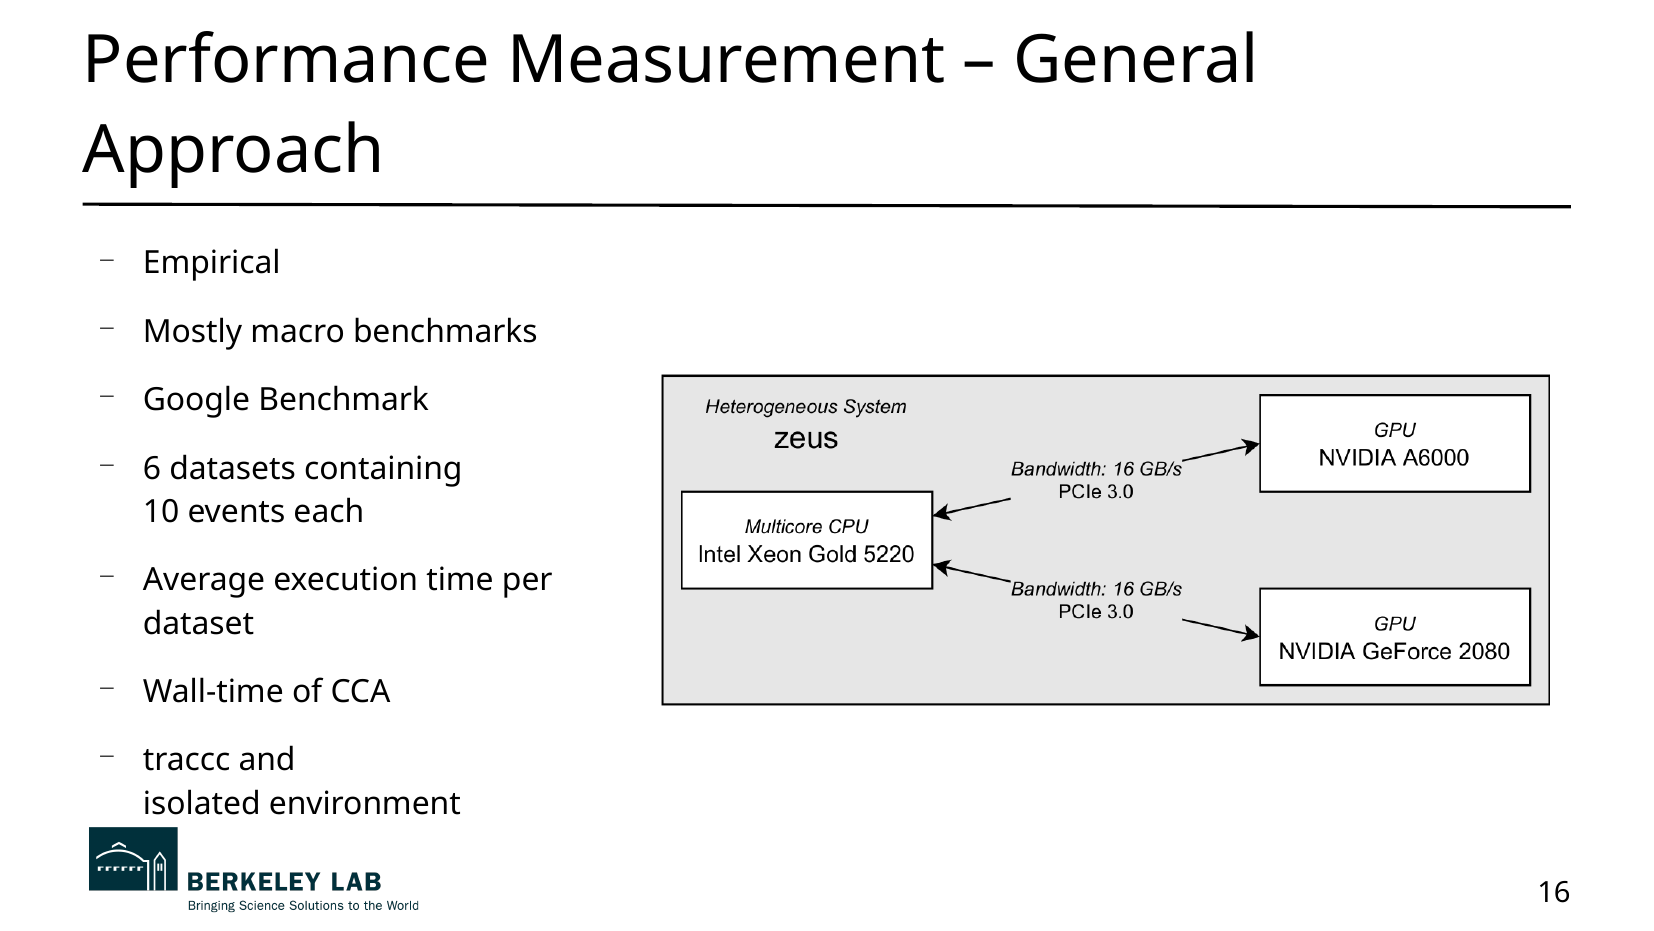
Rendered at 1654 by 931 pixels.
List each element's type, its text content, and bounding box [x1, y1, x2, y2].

title Performance Measurement – General Approach [82, 37, 1571, 193]
picture [71, 809, 436, 930]
list Empirical Mostly macro benchmarks Google Benchmark 6 datasets containing 10 events each Average execution time per dataset Wall-time of CCA traccc and isolated environment [82, 240, 586, 826]
picture [660, 374, 1550, 706]
